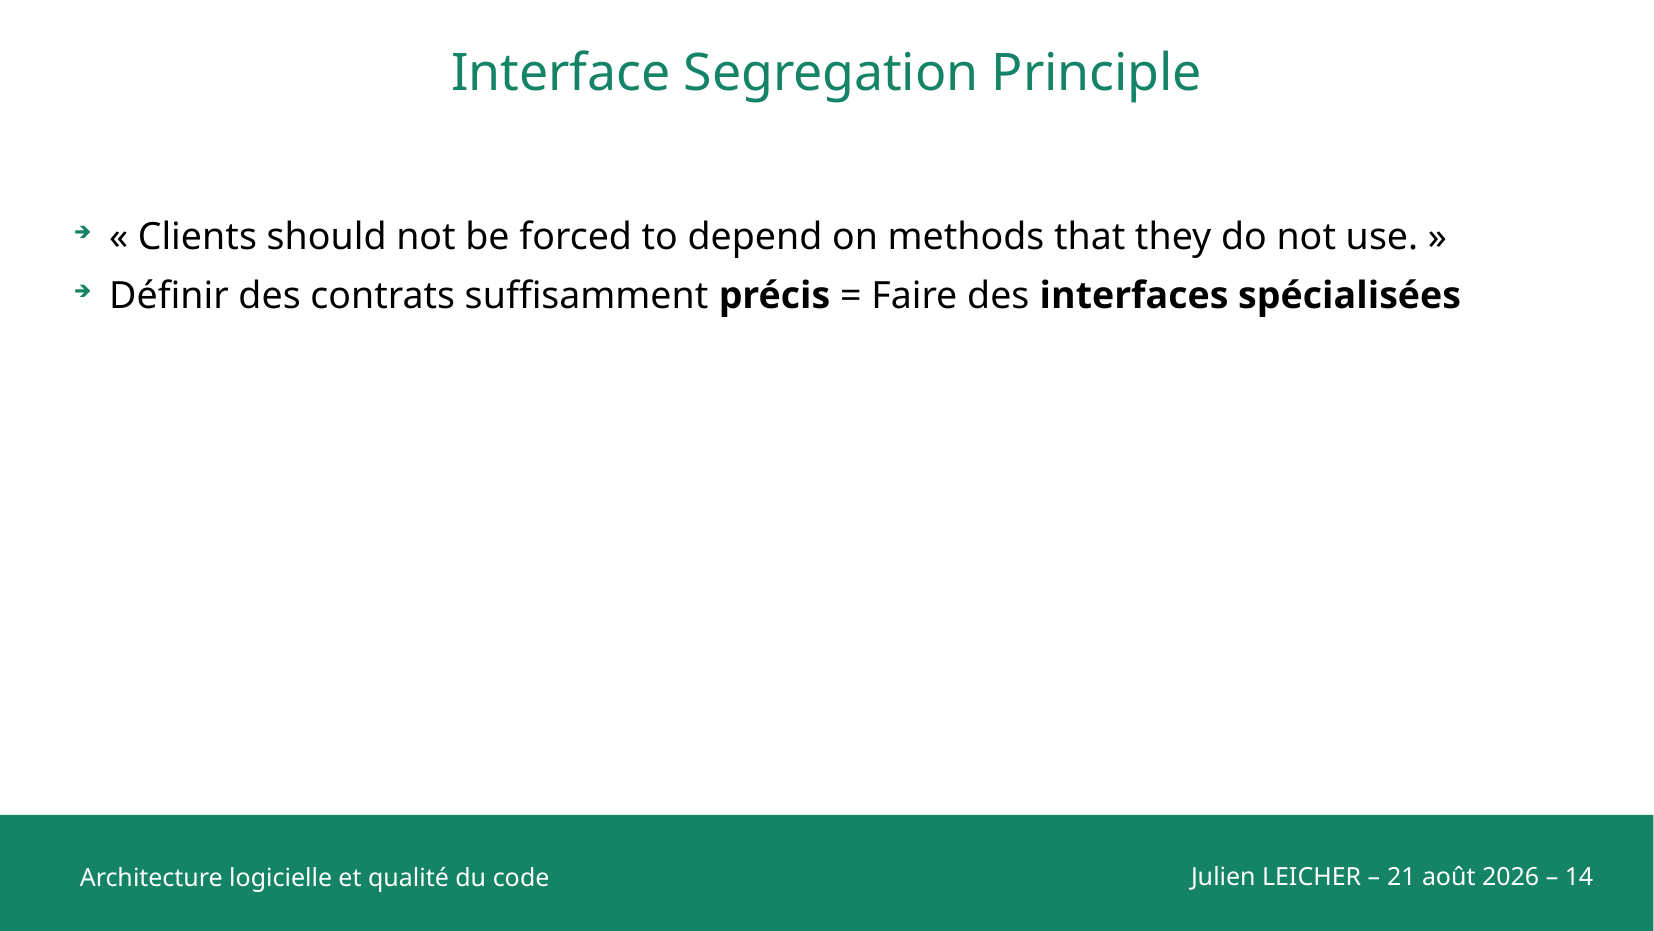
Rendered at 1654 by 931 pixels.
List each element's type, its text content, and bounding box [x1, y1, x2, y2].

text_box « Clients should not be forced to depend on methods that they do not use. » Définir des contrats suffisamment précis = Faire des interfaces spécialisées [59, 194, 1595, 678]
text_box Julien LEICHER – 3 mars 2022 – 41 [0, 814, 1654, 931]
text_box Interface Segregation Principle [0, 27, 1654, 113]
text_box Architecture logicielle et qualité du code [64, 852, 798, 898]
